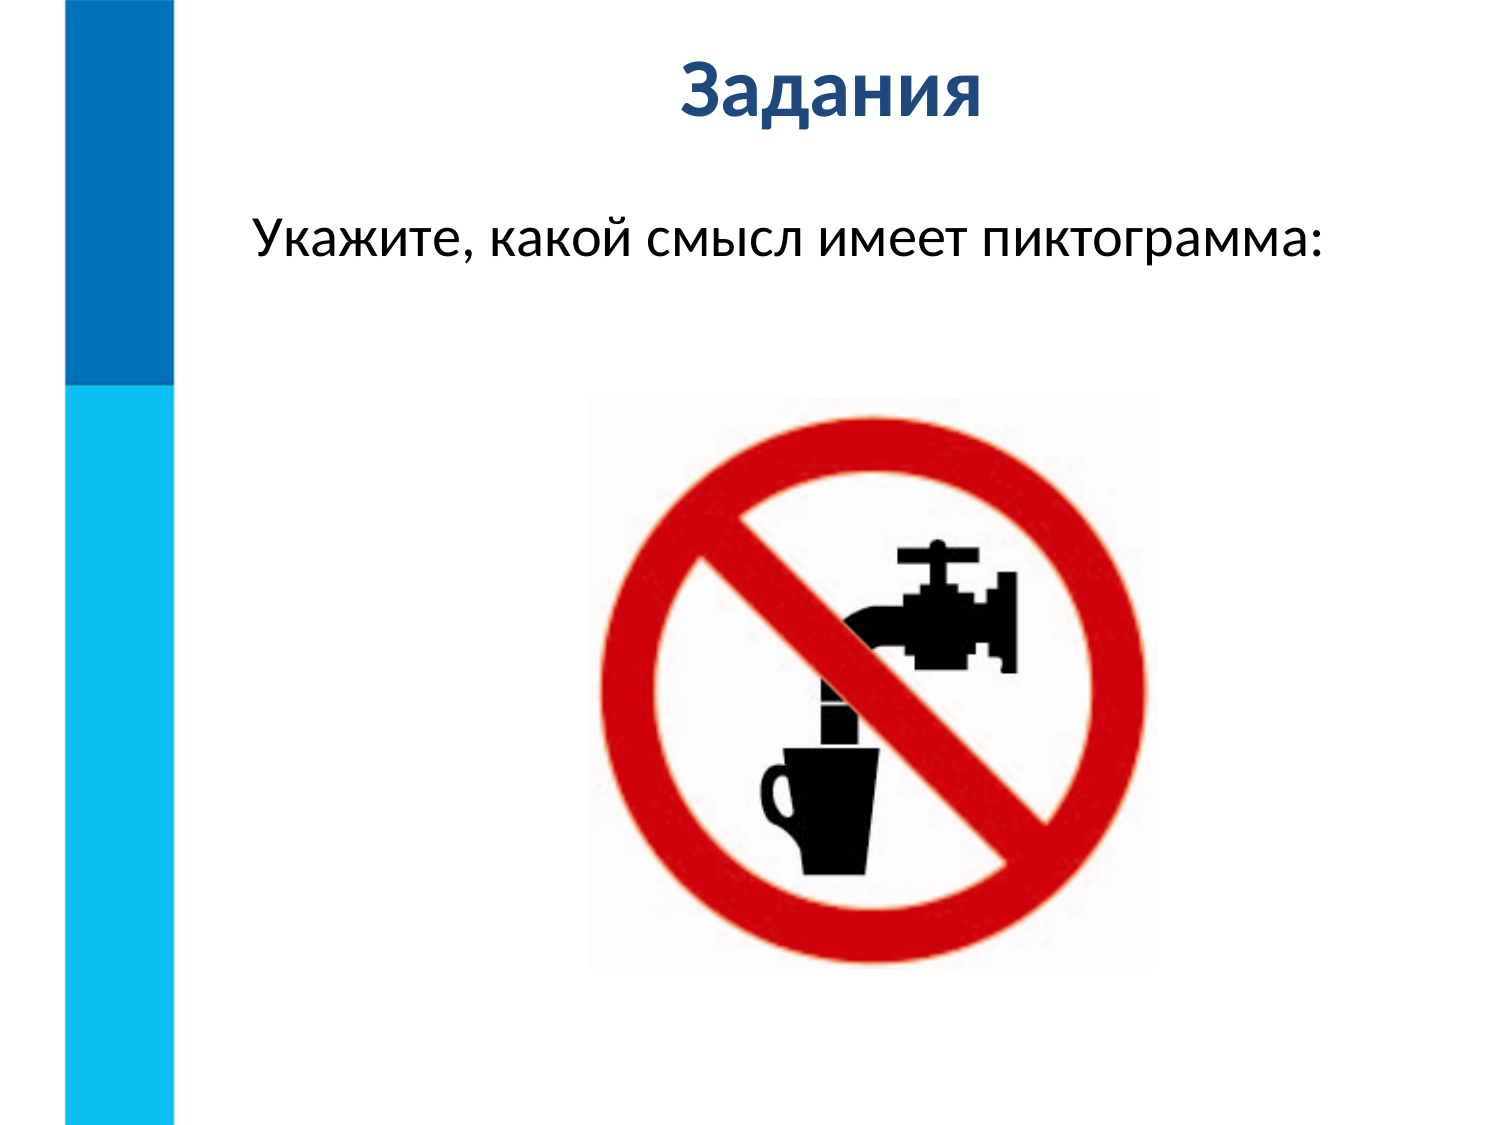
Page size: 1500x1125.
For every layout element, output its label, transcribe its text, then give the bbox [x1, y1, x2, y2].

text_box Укажите, какой смысл имеет пиктограмма: [194, 190, 1459, 276]
picture [0, 0, 1500, 1125]
text_box Задания [183, 30, 1500, 135]
